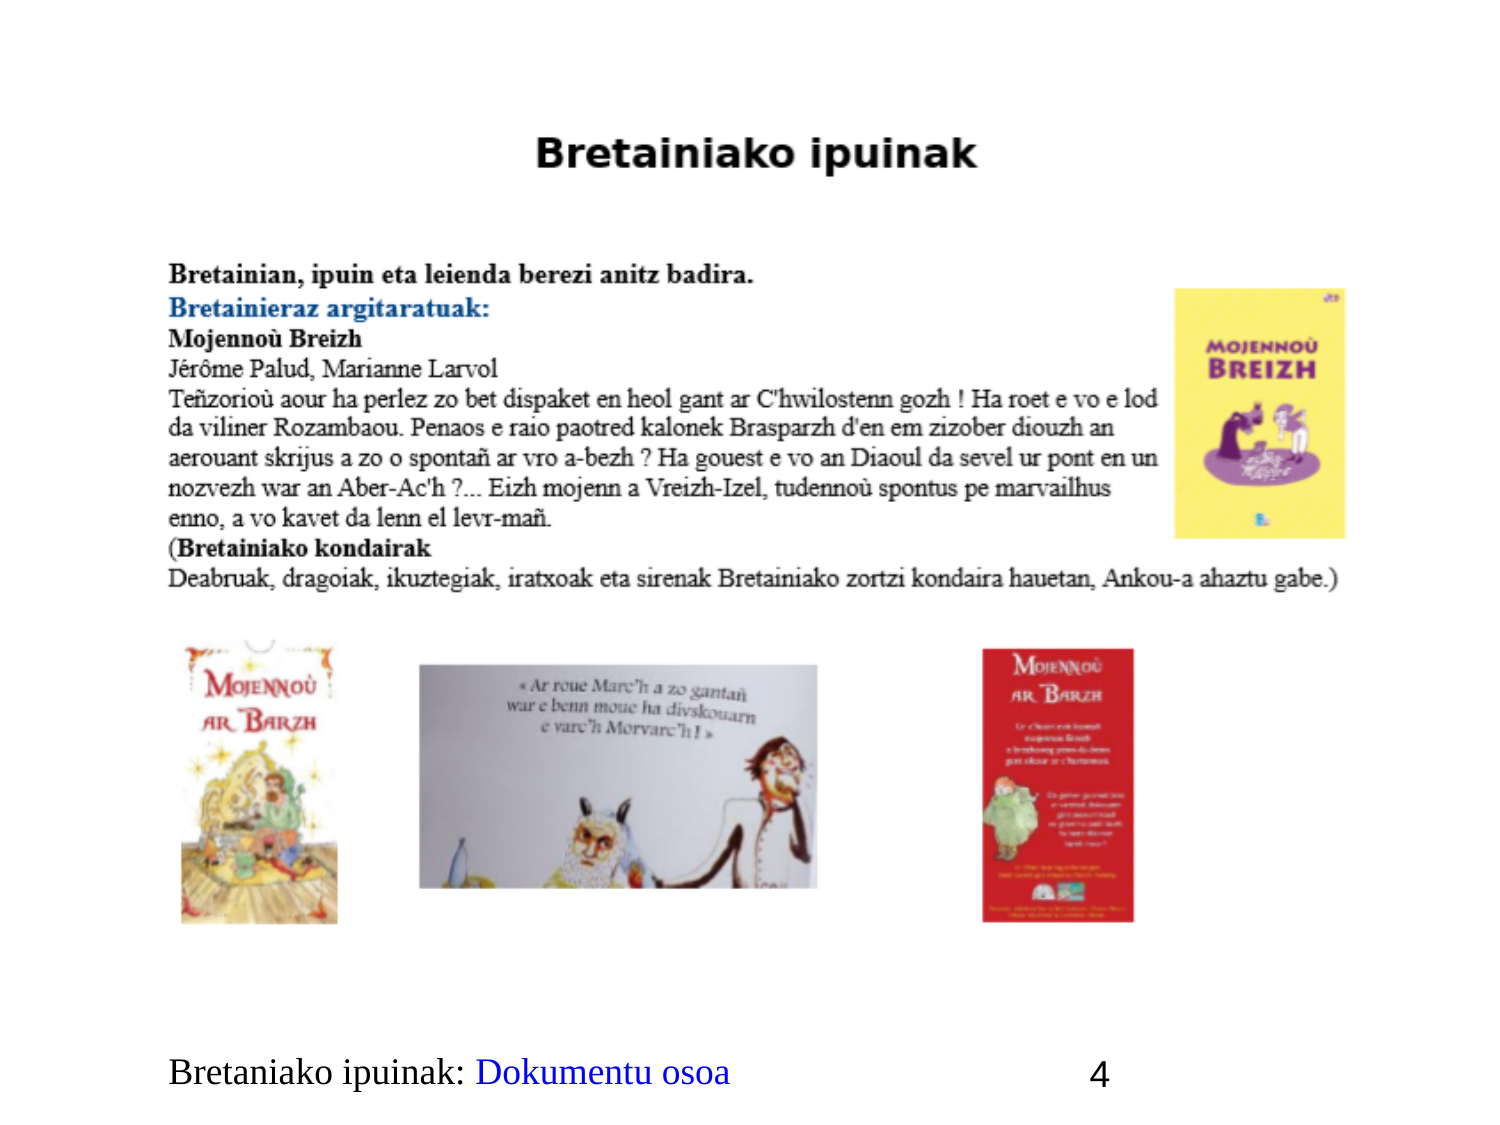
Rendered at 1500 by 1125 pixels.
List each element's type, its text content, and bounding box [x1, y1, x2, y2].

text_box <numéro> [1074, 1042, 1425, 1103]
picture [123, 113, 1370, 969]
text_box Bretaniako ipuinak: Dokumentu osoa [153, 1039, 851, 1125]
